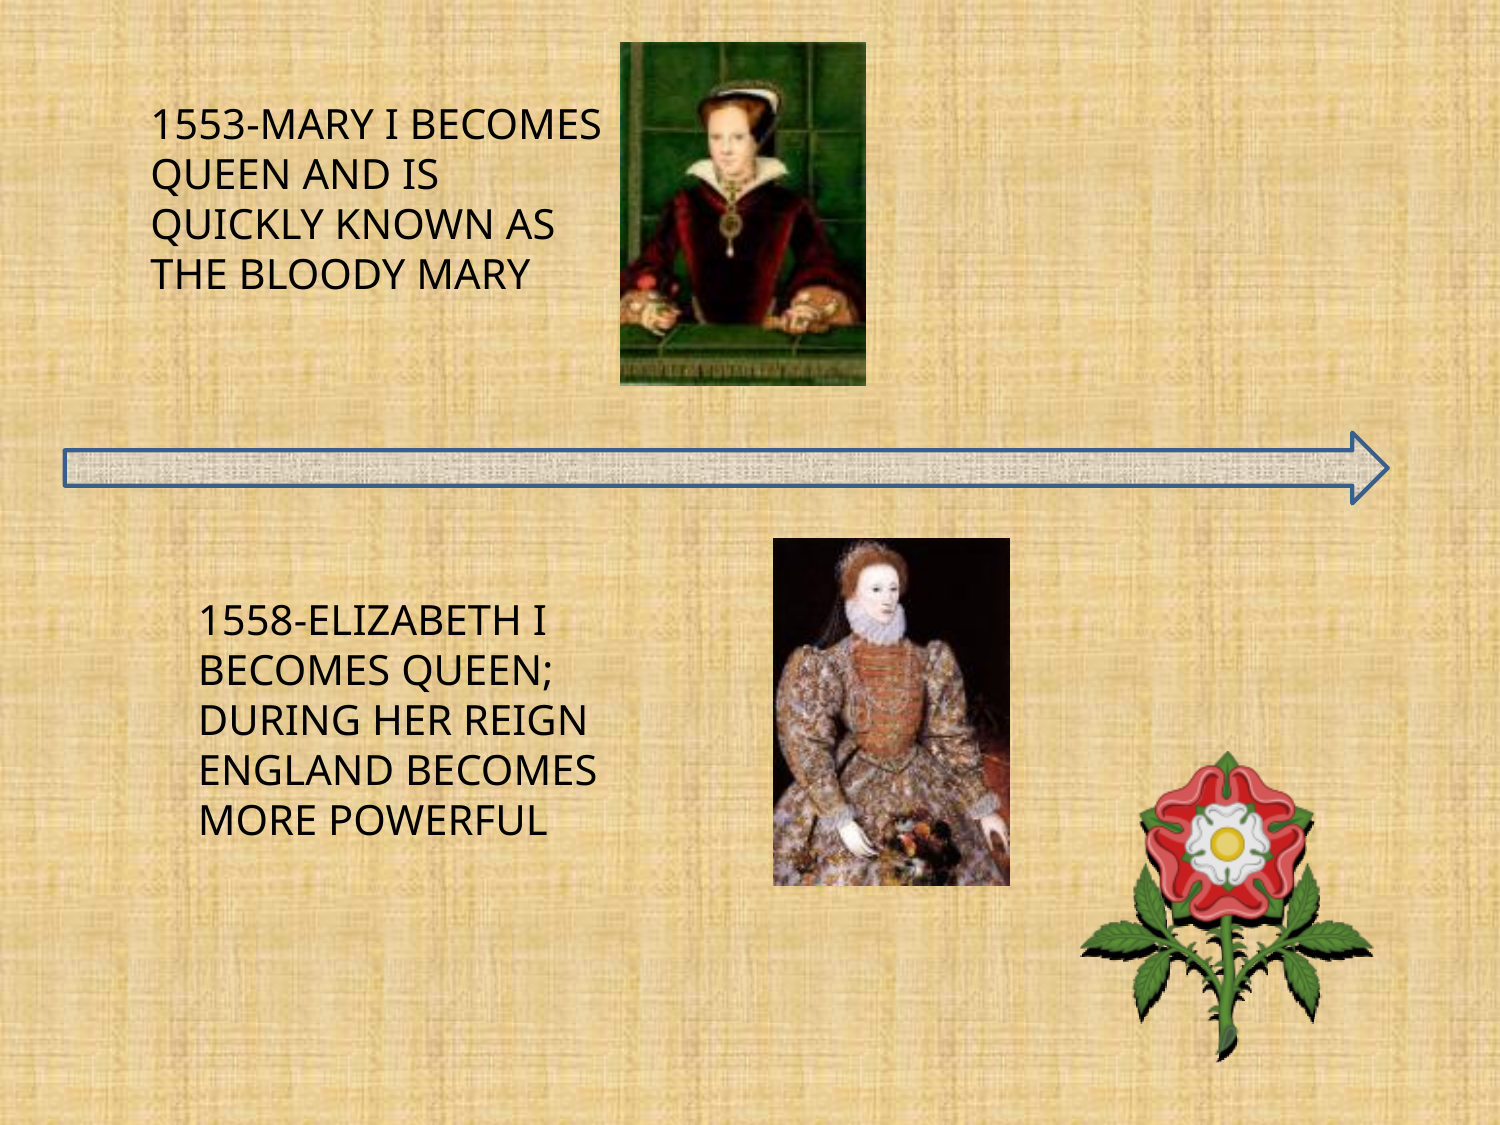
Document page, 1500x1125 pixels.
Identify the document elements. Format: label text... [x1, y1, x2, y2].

text_box [64, 432, 1388, 504]
text_box 1558-ELIZABETH I BECOMES QUEEN; DURING HER REIGN ENGLAND BECOMES MORE POWERFUL [183, 586, 727, 852]
text_box 1553-MARY I BECOMES QUEEN AND IS QUICKLY KNOWN AS THE BLOODY MARY [135, 90, 620, 305]
picture [0, 0, 1500, 1125]
